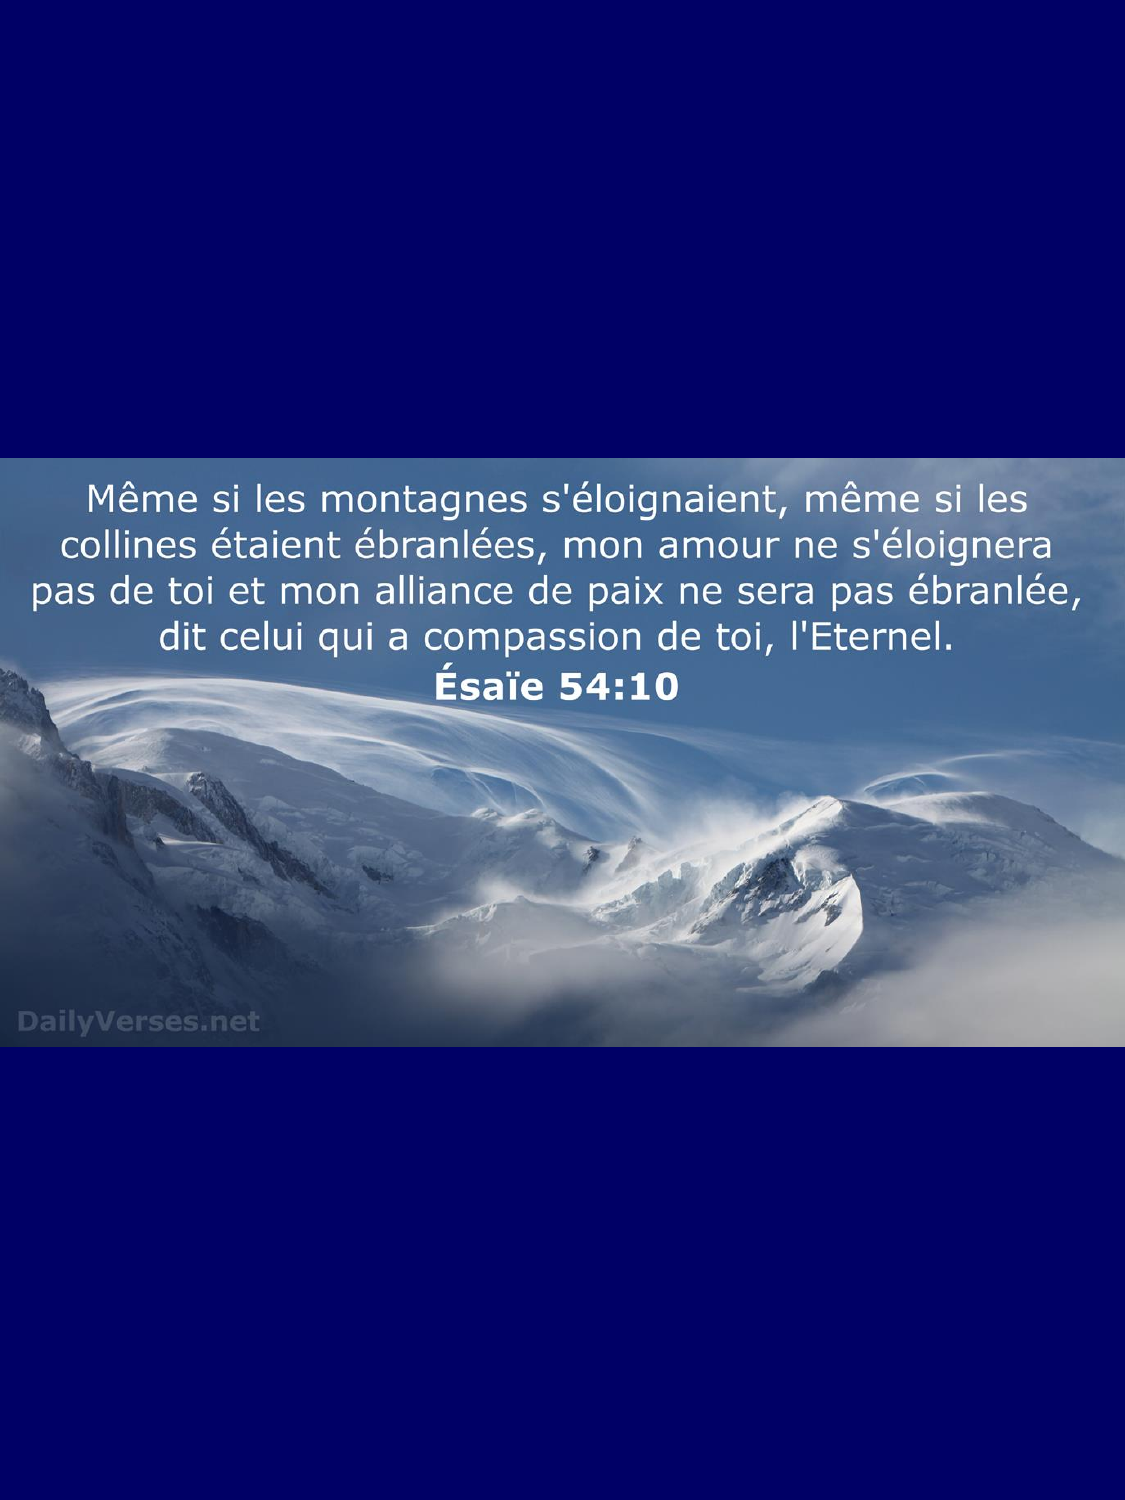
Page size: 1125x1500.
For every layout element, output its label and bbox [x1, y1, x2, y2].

picture [0, 458, 1125, 1047]
